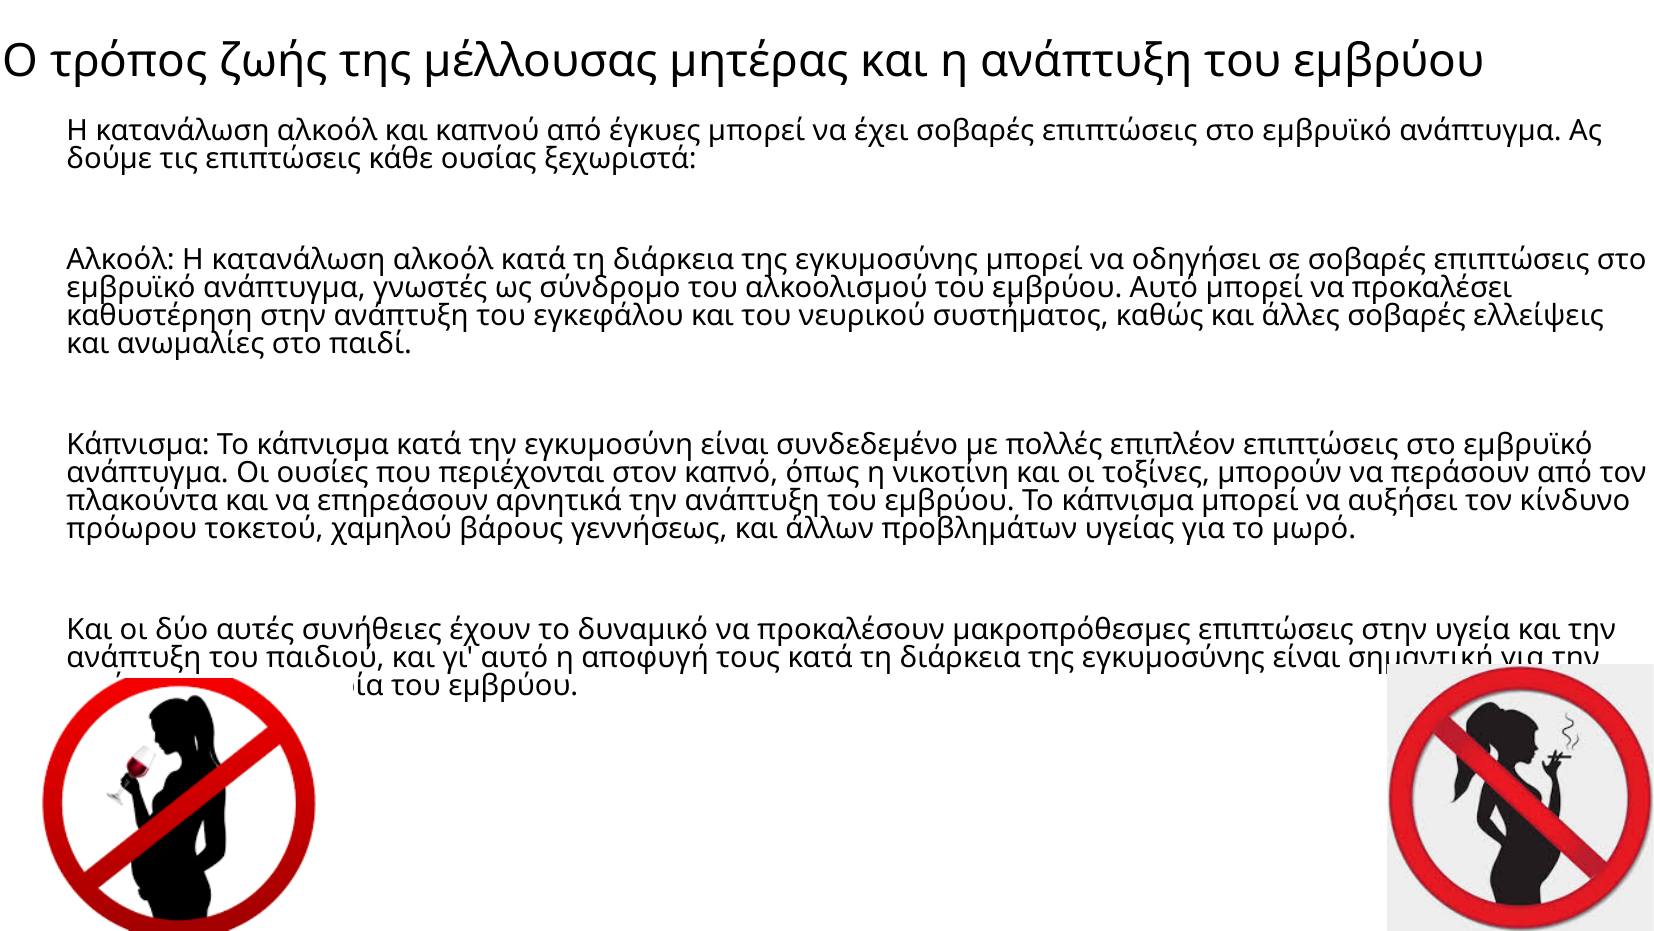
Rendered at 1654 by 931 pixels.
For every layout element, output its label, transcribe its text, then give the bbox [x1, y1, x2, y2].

picture [0, 678, 353, 931]
picture [1387, 664, 1654, 931]
list Η κατανάλωση αλκοόλ και καπνού από έγκυες μπορεί να έχει σοβαρές επιπτώσεις στο εμβρυϊκό ανάπτυγμα. Ας δούμε τις επιπτώσεις κάθε ουσίας ξεχωριστά: Αλκοόλ: Η κατανάλωση αλκοόλ κατά τη διάρκεια της εγκυμοσύνης μπορεί να οδηγήσει σε σοβαρές επιπτώσεις στο εμβρυϊκό ανάπτυγμα, γνωστές ως σύνδρομο του αλκοολισμού του εμβρύου. Αυτό μπορεί να προκαλέσει καθυστέρηση στην ανάπτυξη του εγκεφάλου και του νευρικού συστήματος, καθώς και άλλες σοβαρές ελλείψεις και ανωμαλίες στο παιδί. Κάπνισμα: Το κάπνισμα κατά την εγκυμοσύνη είναι συνδεδεμένο με πολλές επιπλέον επιπτώσεις στο εμβρυϊκό ανάπτυγμα. Οι ουσίες που περιέχονται στον καπνό, όπως η νικοτίνη και οι τοξίνες, μπορούν να περάσουν από τον πλακούντα και να επηρεάσουν αρνητικά την ανάπτυξη του εμβρύου. Το κάπνισμα μπορεί να αυξήσει τον κίνδυνο πρόωρου τοκετού, χαμηλού βάρους γεννήσεως, και άλλων προβλημάτων υγείας για το μωρό. Και οι δύο αυτές συνήθειες έχουν το δυναμικό να προκαλέσουν μακροπρόθεσμες επιπτώσεις στην υγεία και την ανάπτυξη του παιδιού, και γι' αυτό η αποφυγή τους κατά τη διάρκεια της εγκυμοσύνης είναι σημαντική για την υγεία και την ευημερία του εμβρύου. [66, 117, 1654, 751]
title Ο τρόπος ζωής της μέλλουσας μητέρας και η ανάπτυξη του εμβρύου [0, 0, 1489, 149]
